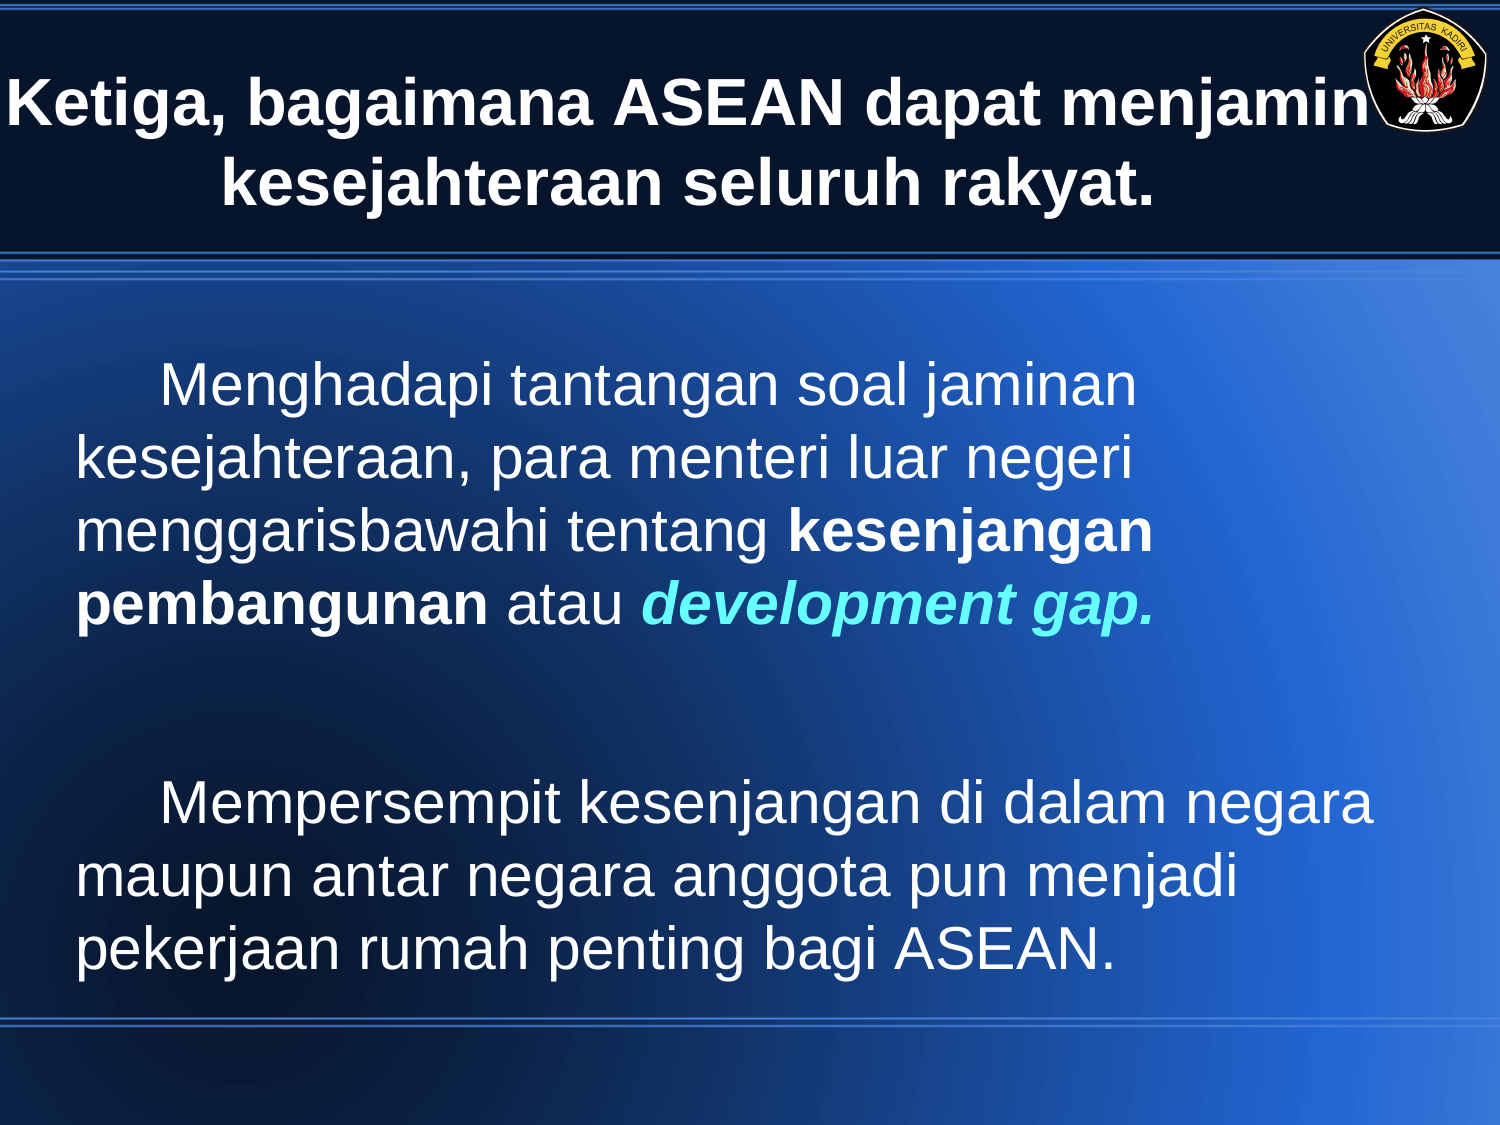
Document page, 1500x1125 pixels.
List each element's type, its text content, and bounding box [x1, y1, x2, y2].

title Ketiga, bagaimana ASEAN dapat menjamin kesejahteraan seluruh rakyat. [0, 44, 1440, 233]
list Menghadapi tantangan soal jaminan kesejahteraan, para menteri luar negeri menggarisbawahi tentang kesenjangan pembangunan atau development gap. Mempersempit kesenjangan di dalam negara maupun antar negara anggota pun menjadi pekerjaan rumah penting bagi ASEAN. [75, 345, 1425, 1006]
picture [1350, 0, 1500, 140]
